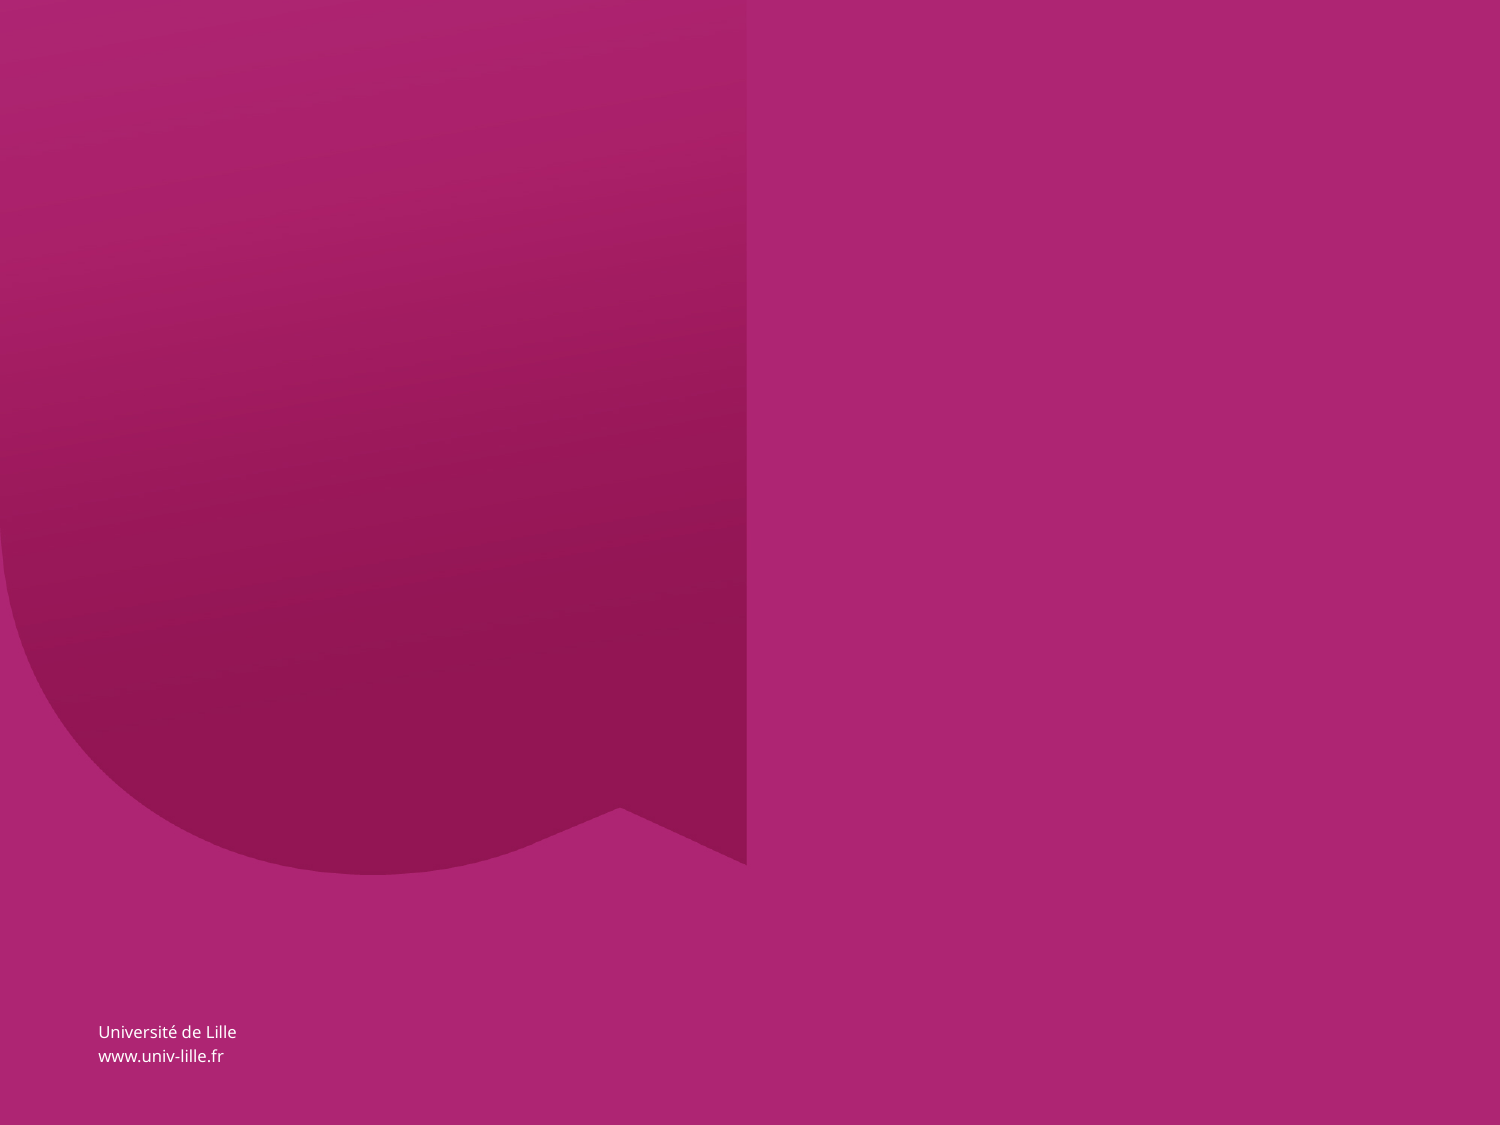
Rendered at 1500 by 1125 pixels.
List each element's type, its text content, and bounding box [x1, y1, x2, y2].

list Université de Lille www.univ-lille.fr [98, 949, 750, 1125]
picture [0, 0, 1500, 1125]
